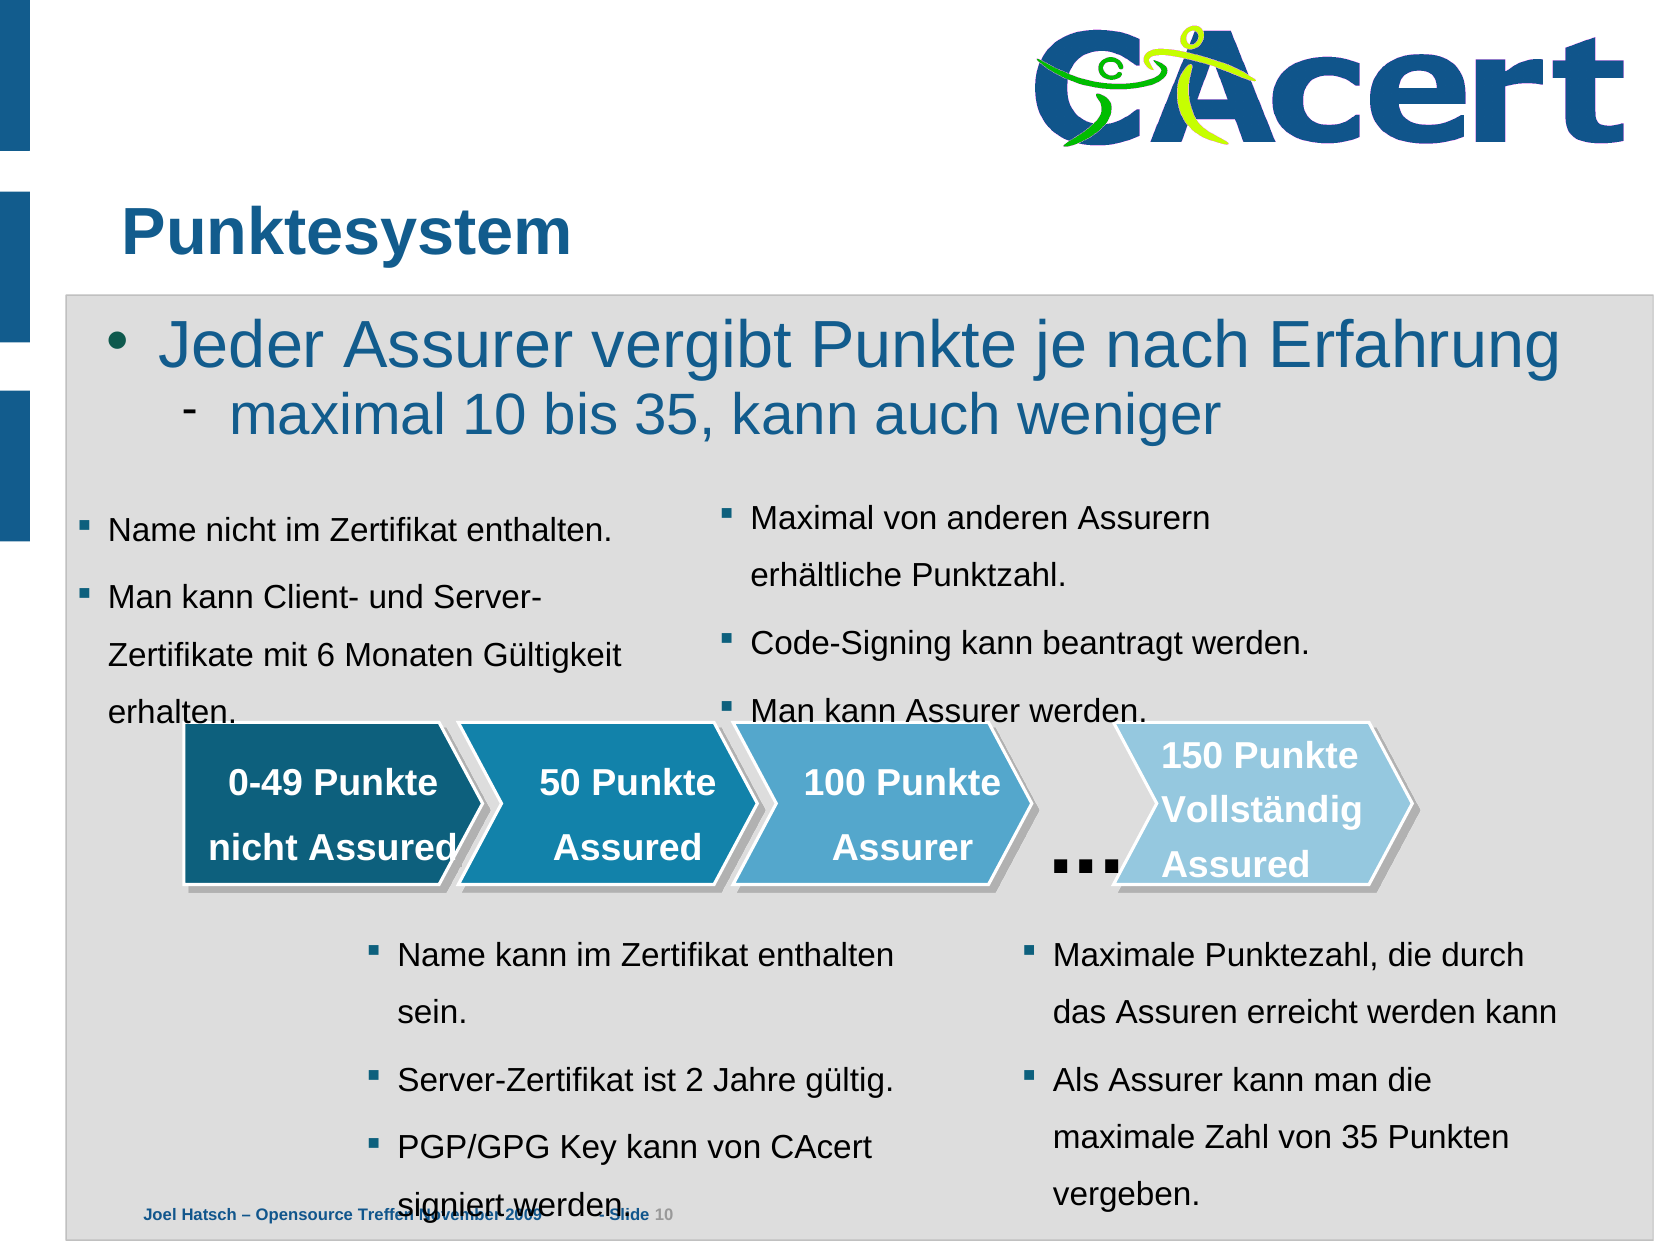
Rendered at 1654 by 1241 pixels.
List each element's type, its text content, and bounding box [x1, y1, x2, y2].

text_box 0-49 Punkte nicht Assured [183, 733, 483, 885]
text_box ... [1033, 726, 1152, 844]
text_box Name kann im Zertifikat enthalten sein. Server-Zertifikat ist 2 Jahre gültig. PGP/GPG Key kann von CAcert signiert werden. [348, 898, 910, 1223]
picture [1033, 24, 1625, 148]
text_box Maximal von anderen Assurern erhältliche Punktzahl. Code-Signing kann beantragt werden. Man kann Assurer werden. [701, 461, 1329, 722]
list Jeder Assurer vergibt Punkte je nach Erfahrung maximal 10 bis 35, kann auch weniger [89, 307, 1595, 455]
title Punktesystem [121, 141, 1533, 280]
text_box 150 Punkte Vollständig Assured [1113, 722, 1413, 885]
text_box Name nicht im Zertifikat enthalten. Man kann Client- und Server-Zertifikate mit 6 Monaten Gültigkeit erhalten. [59, 473, 650, 733]
text_box Maximale Punktezahl, die durch das Assuren erreicht werden kann Als Assurer kann man die maximale Zahl von 35 Punkten vergeben. [1003, 898, 1589, 1223]
text_box 50 Punkte Assured [458, 722, 758, 885]
text_box 100 Punkte Assurer [733, 722, 1032, 885]
